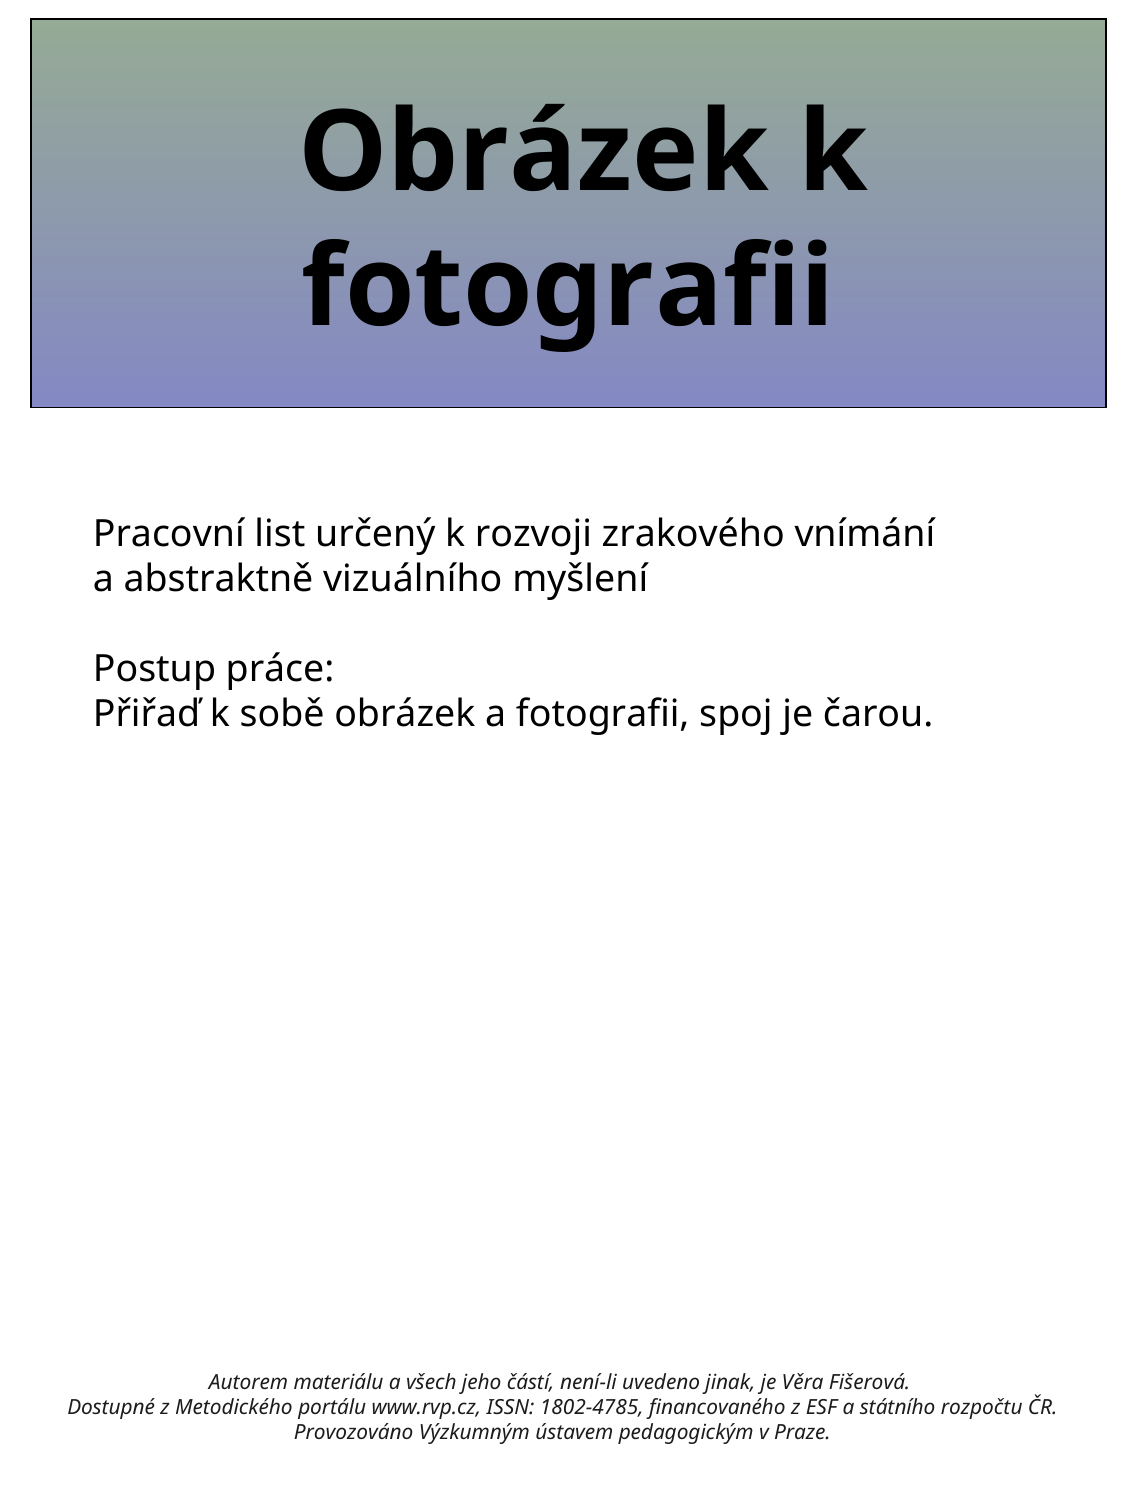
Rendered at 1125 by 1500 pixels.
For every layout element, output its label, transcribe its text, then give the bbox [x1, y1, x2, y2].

text_box Autorem materiálu a všech jeho částí, není-li uvedeno jinak, je Věra Fišerová. Dostupné z Metodického portálu www.rvp.cz, ISSN: 1802-4785, financovaného z ESF a státního rozpočtu ČR. Provozováno Výzkumným ústavem pedagogickým v Praze. [0, 1376, 1125, 1436]
text_box Pracovní list určený k rozvoji zrakového vnímání a abstraktně vizuálního myšlení Postup práce: Přiřaď k sobě obrázek a fotografii, spoj je čarou. [78, 501, 1095, 788]
title Obrázek k fotografii [30, 18, 1106, 408]
